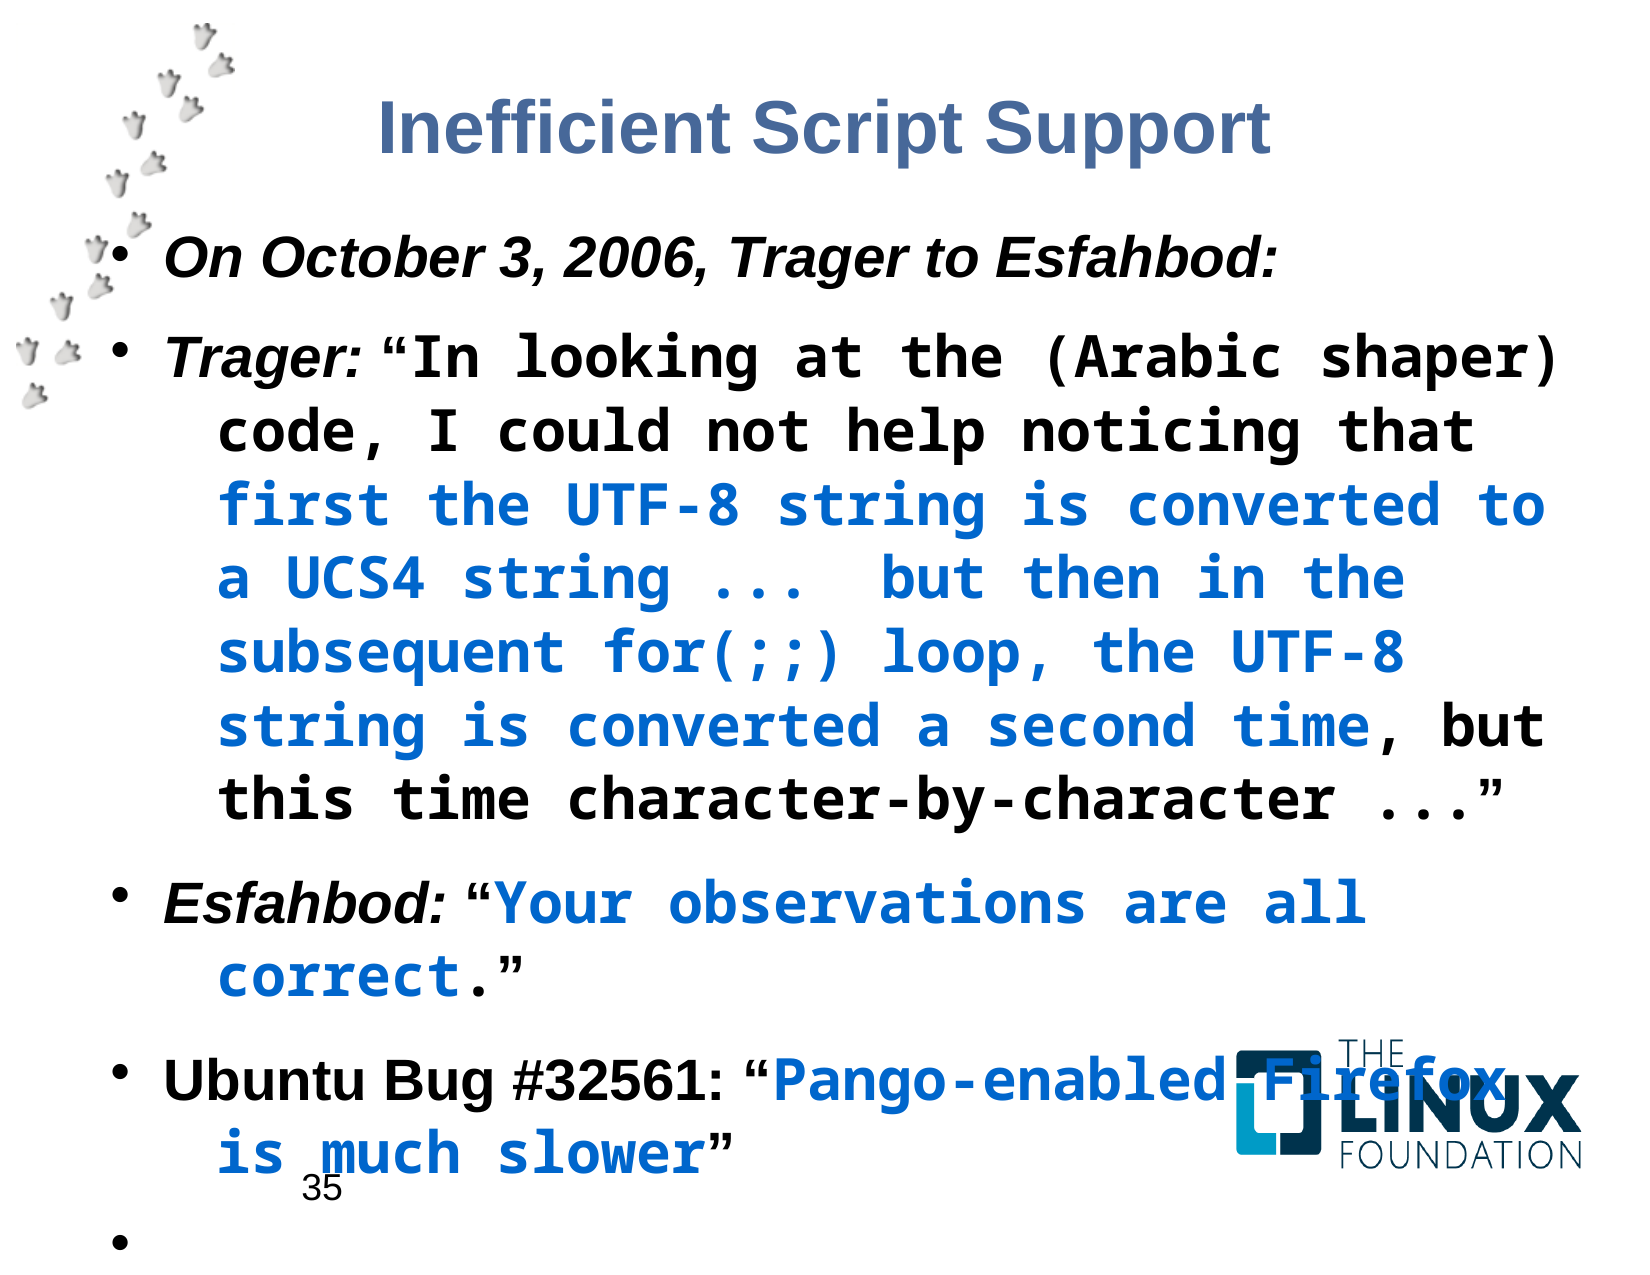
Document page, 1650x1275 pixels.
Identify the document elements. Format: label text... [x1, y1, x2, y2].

title Inefficient Script Support [135, 33, 1515, 228]
picture [1216, 1012, 1613, 1200]
list On October 3, 2006, Trager to Esfahbod: Trager: “In looking at the (Arabic shaper) code, I could not help noticing that first the UTF-8 string is converted to a UCS4 string ... but then in the subsequent for(;;) loop, the UTF-8 string is converted a second time, but this time character-by-character ...” Esfahbod: “Your observations are all correct.” Ubuntu Bug #32561: “Pango-enabled Firefox is much slower” [75, 229, 1576, 1171]
picture [16, 23, 235, 430]
